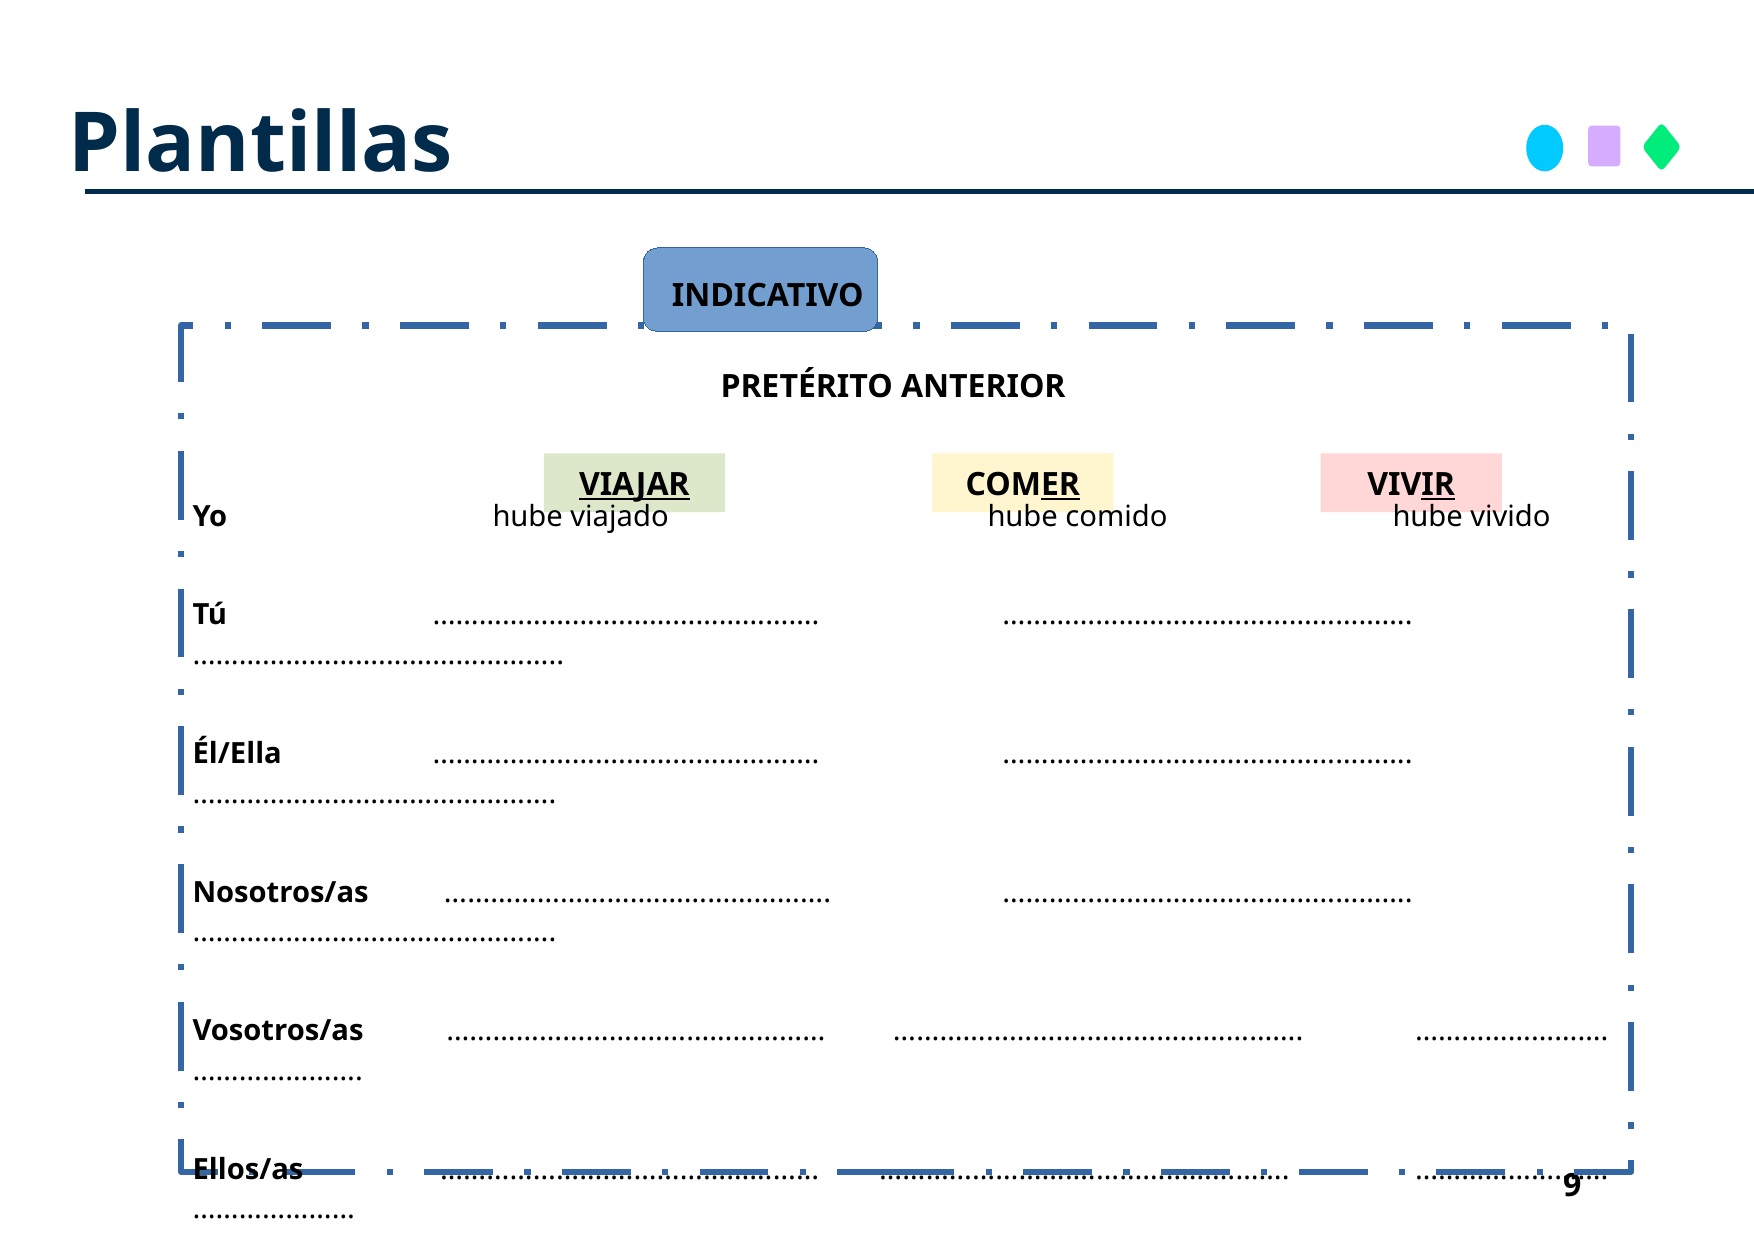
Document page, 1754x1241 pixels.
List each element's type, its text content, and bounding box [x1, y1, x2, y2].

text_box PRETÉRITO ANTERIOR [673, 339, 1114, 431]
text_box VIVIR [1320, 455, 1502, 510]
title Plantillas [68, 32, 1399, 196]
text_box INDICATIVO [621, 254, 915, 333]
text_box VIAJAR [543, 455, 726, 510]
text_box COMER [932, 455, 1114, 510]
text_box [181, 325, 1632, 1172]
text_box Yo hube viajado hube comido hube vivido Tú …………………….……………………. …………………….………………………. …………………….………………….. Él/Ella …………………….……………………. …………………….………………………. …………………….…………………. Nosotros/as …………………….……………………. …………………….………………………. …………………….…………………. Vosotros/as …………………….…………………… …………………….………………………. …………………….…………………. Ellos/as …………………….…………………… …………………….………………………. …………………….………………… [177, 550, 1625, 1172]
text_box [645, 247, 876, 254]
